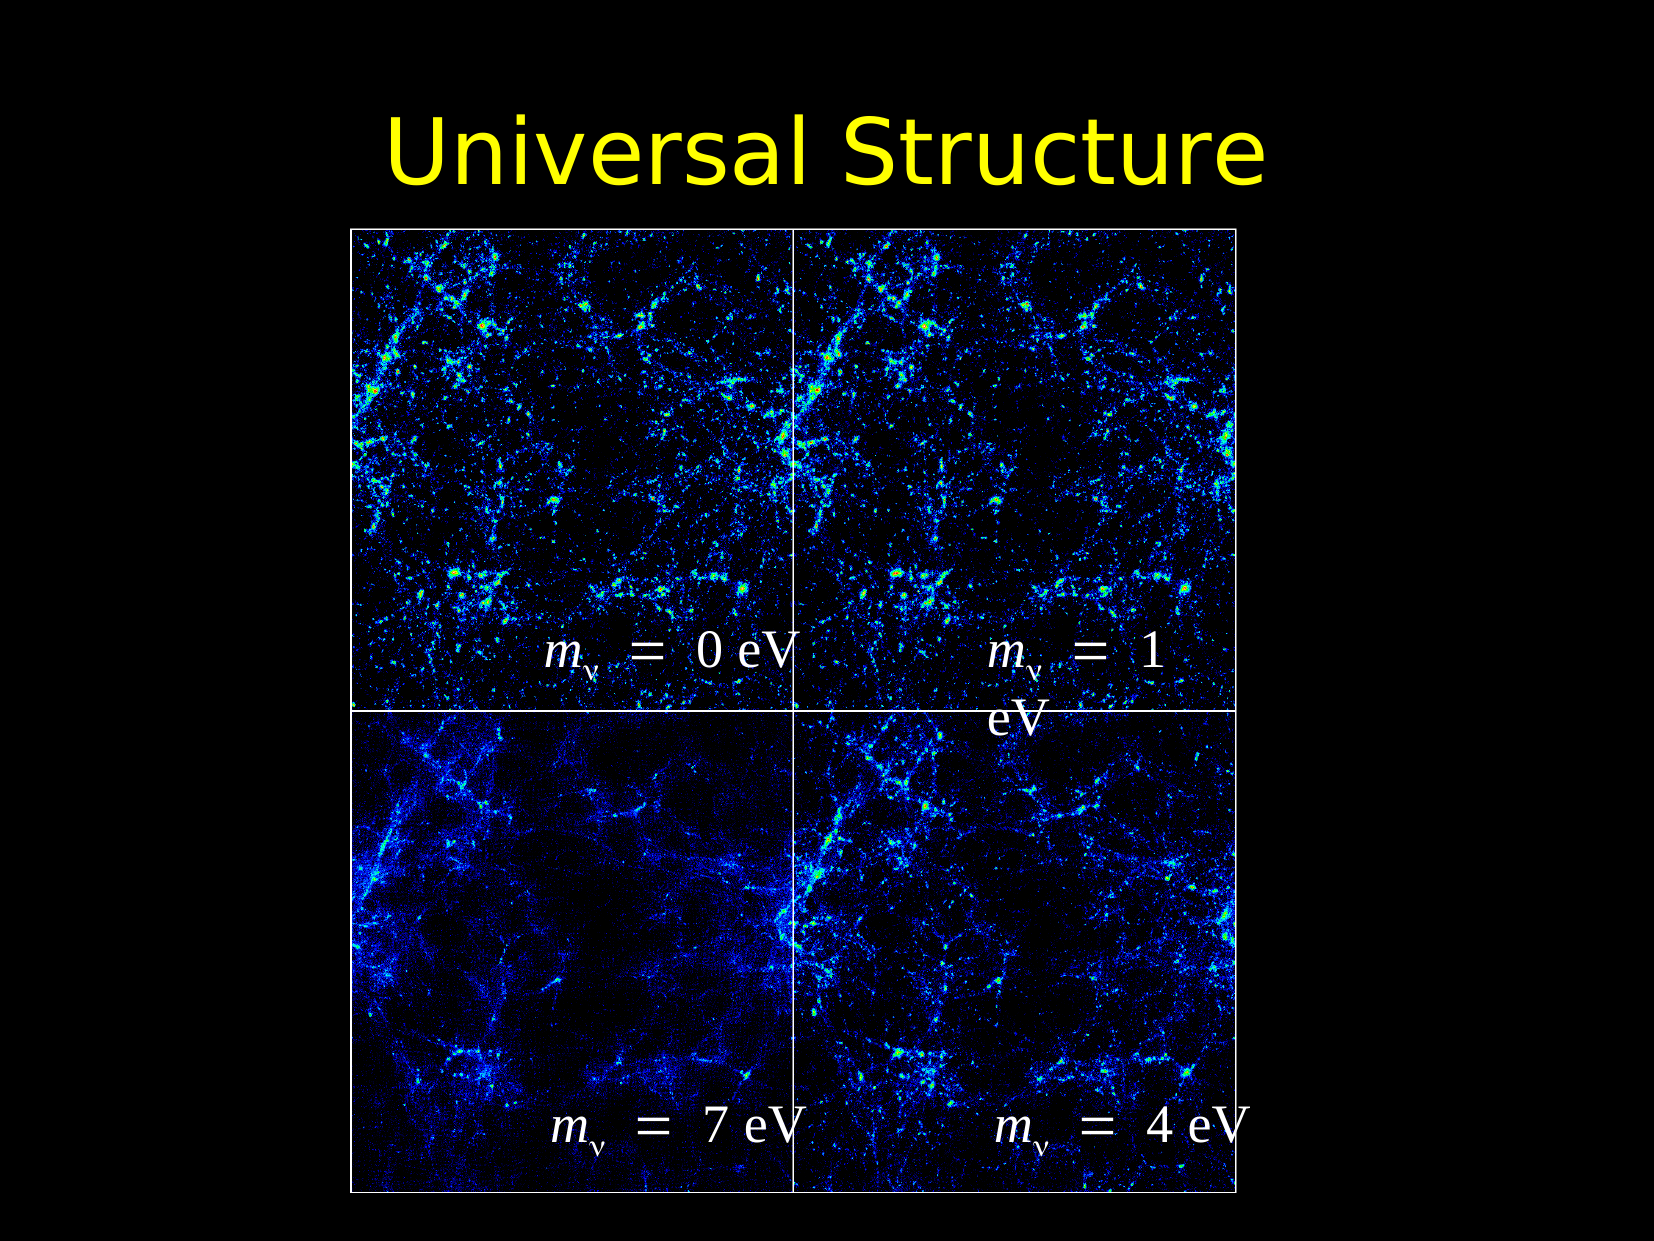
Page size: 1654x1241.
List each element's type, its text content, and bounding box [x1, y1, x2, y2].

title Universal Structure [82, 56, 1571, 250]
picture [347, 225, 1239, 1196]
text_box m eV [970, 610, 1261, 757]
chart [1115, 551, 1234, 611]
text_box m eV [977, 1086, 1268, 1172]
text_box m eV [527, 610, 818, 697]
text_box m eV [533, 1086, 824, 1172]
